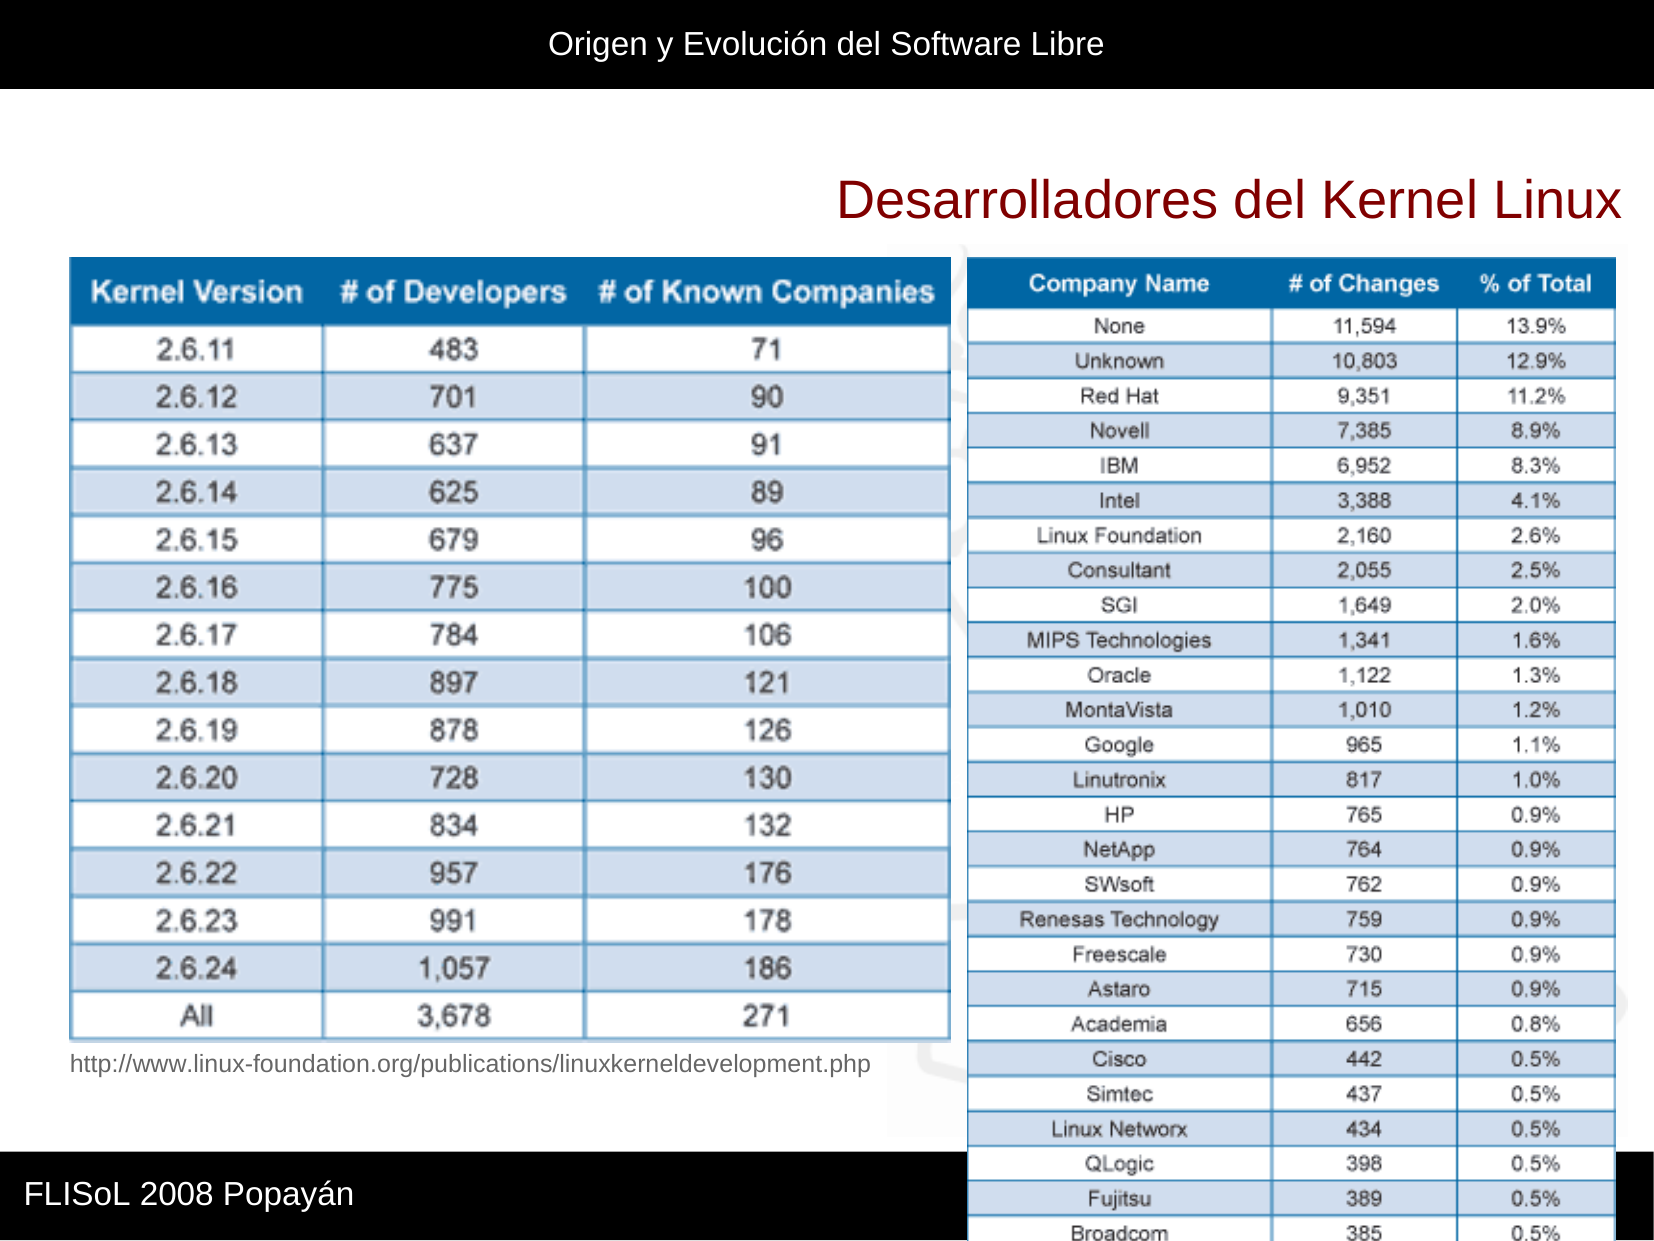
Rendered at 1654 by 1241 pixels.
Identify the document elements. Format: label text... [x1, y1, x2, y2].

text_box http://www.linux-foundation.org/publications/linuxkerneldevelopment.php [69, 1049, 859, 1087]
title Desarrolladores del Kernel Linux [147, 147, 1625, 252]
picture [69, 244, 1628, 1241]
